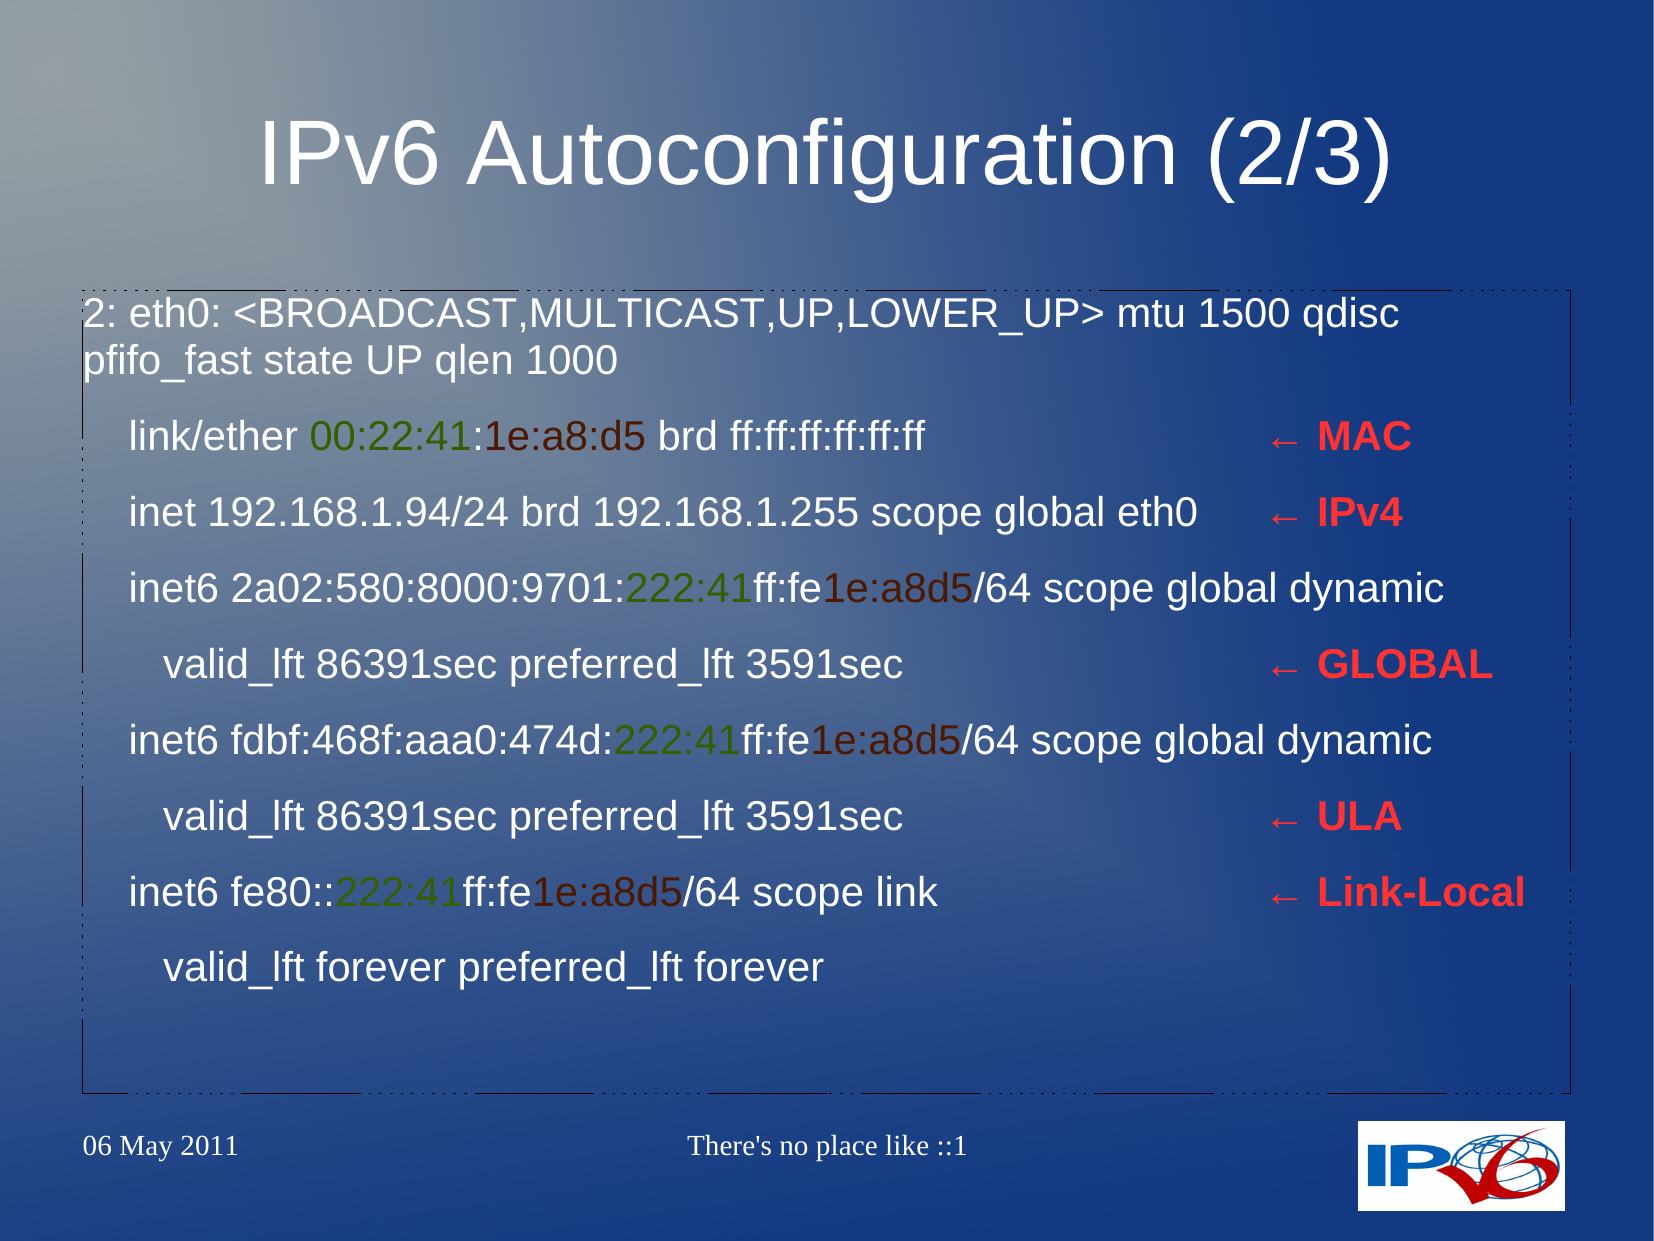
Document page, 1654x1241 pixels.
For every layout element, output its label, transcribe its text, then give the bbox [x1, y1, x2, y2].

picture [0, 0, 1654, 1241]
list 2: eth0: <BROADCAST,MULTICAST,UP,LOWER_UP> mtu 1500 qdisc pfifo_fast state UP qlen 1000 link/ether 00:22:41:1e:a8:d5 brd ff:ff:ff:ff:ff:ff ← MAC inet 192.168.1.94/24 brd 192.168.1.255 scope global eth0 ← IPv4 inet6 2a02:580:8000:9701:222:41ff:fe1e:a8d5/64 scope global dynamic valid_lft 86391sec preferred_lft 3591sec ← GLOBAL inet6 fdbf:468f:aaa0:474d:222:41ff:fe1e:a8d5/64 scope global dynamic valid_lft 86391sec preferred_lft 3591sec ← ULA inet6 fe80::222:41ff:fe1e:a8d5/64 scope link ← Link-Local valid_lft forever preferred_lft forever [82, 290, 1571, 1094]
title IPv6 Autoconfiguration (2/3) [82, 56, 1571, 250]
